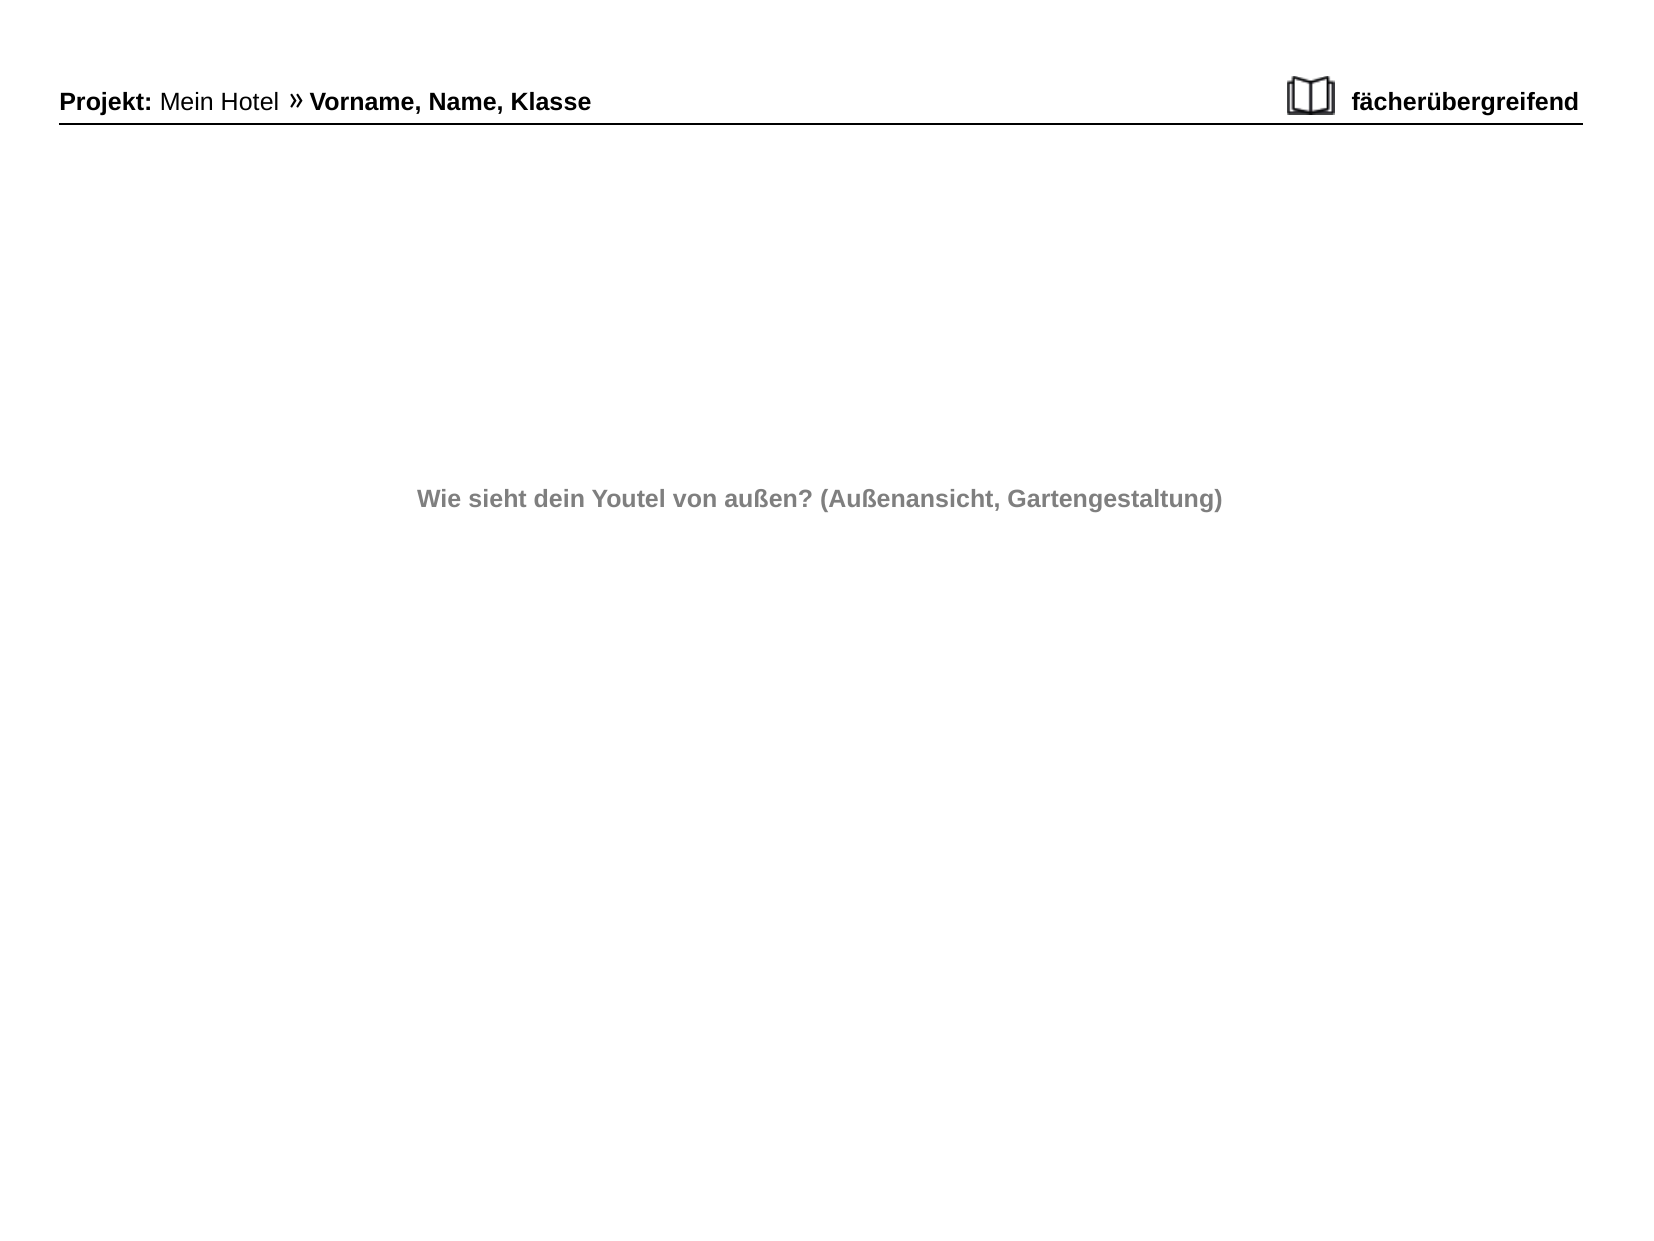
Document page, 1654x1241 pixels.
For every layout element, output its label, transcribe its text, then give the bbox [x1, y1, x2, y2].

text_box Wie sieht dein Youtel von außen? (Außenansicht, Gartengestaltung) [58, 466, 1583, 526]
picture [1287, 76, 1335, 115]
text_box Projekt: Mein Hotel » Vorname, Name, Klasse fächerübergreifend [59, 64, 1583, 123]
